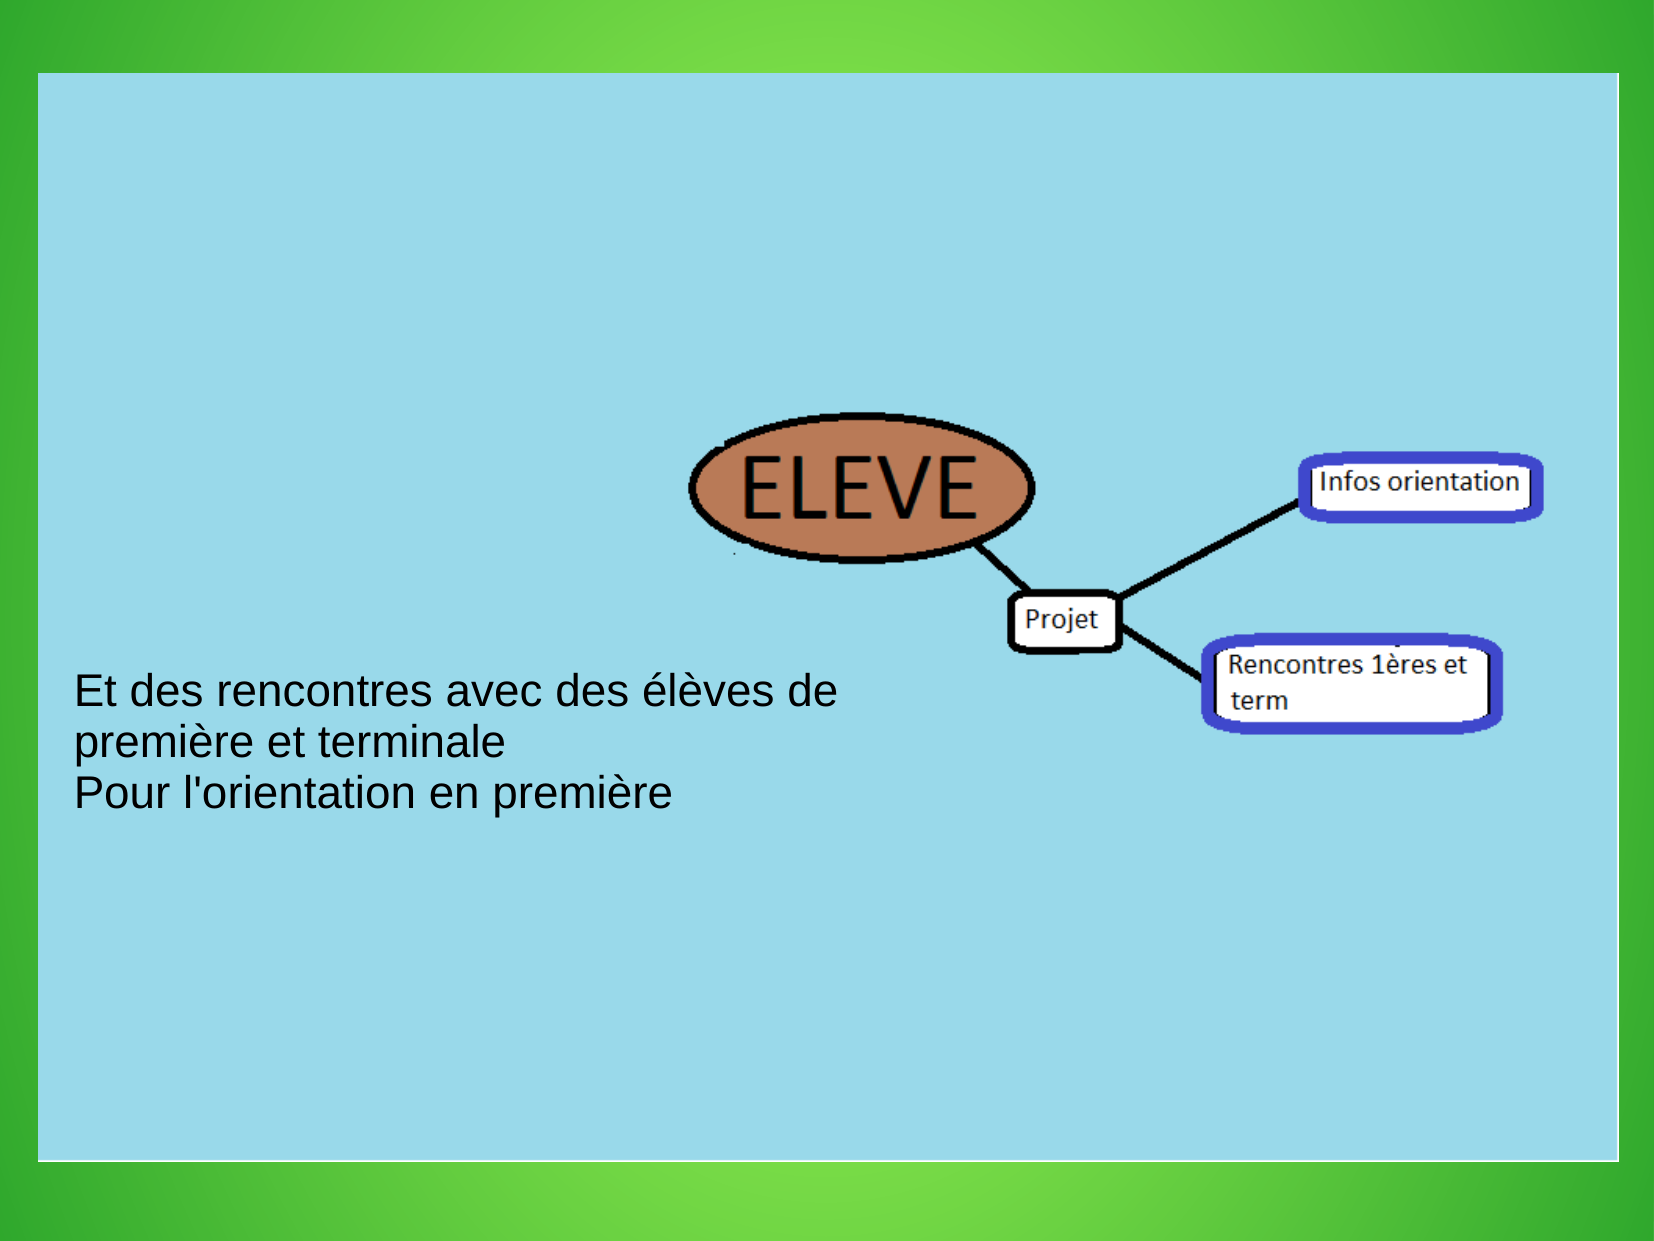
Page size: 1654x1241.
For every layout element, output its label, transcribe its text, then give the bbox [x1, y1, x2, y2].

picture [38, 73, 1619, 1162]
text_box Et des rencontres avec des élèves de première et terminale Pour l'orientation en première [59, 555, 957, 1235]
